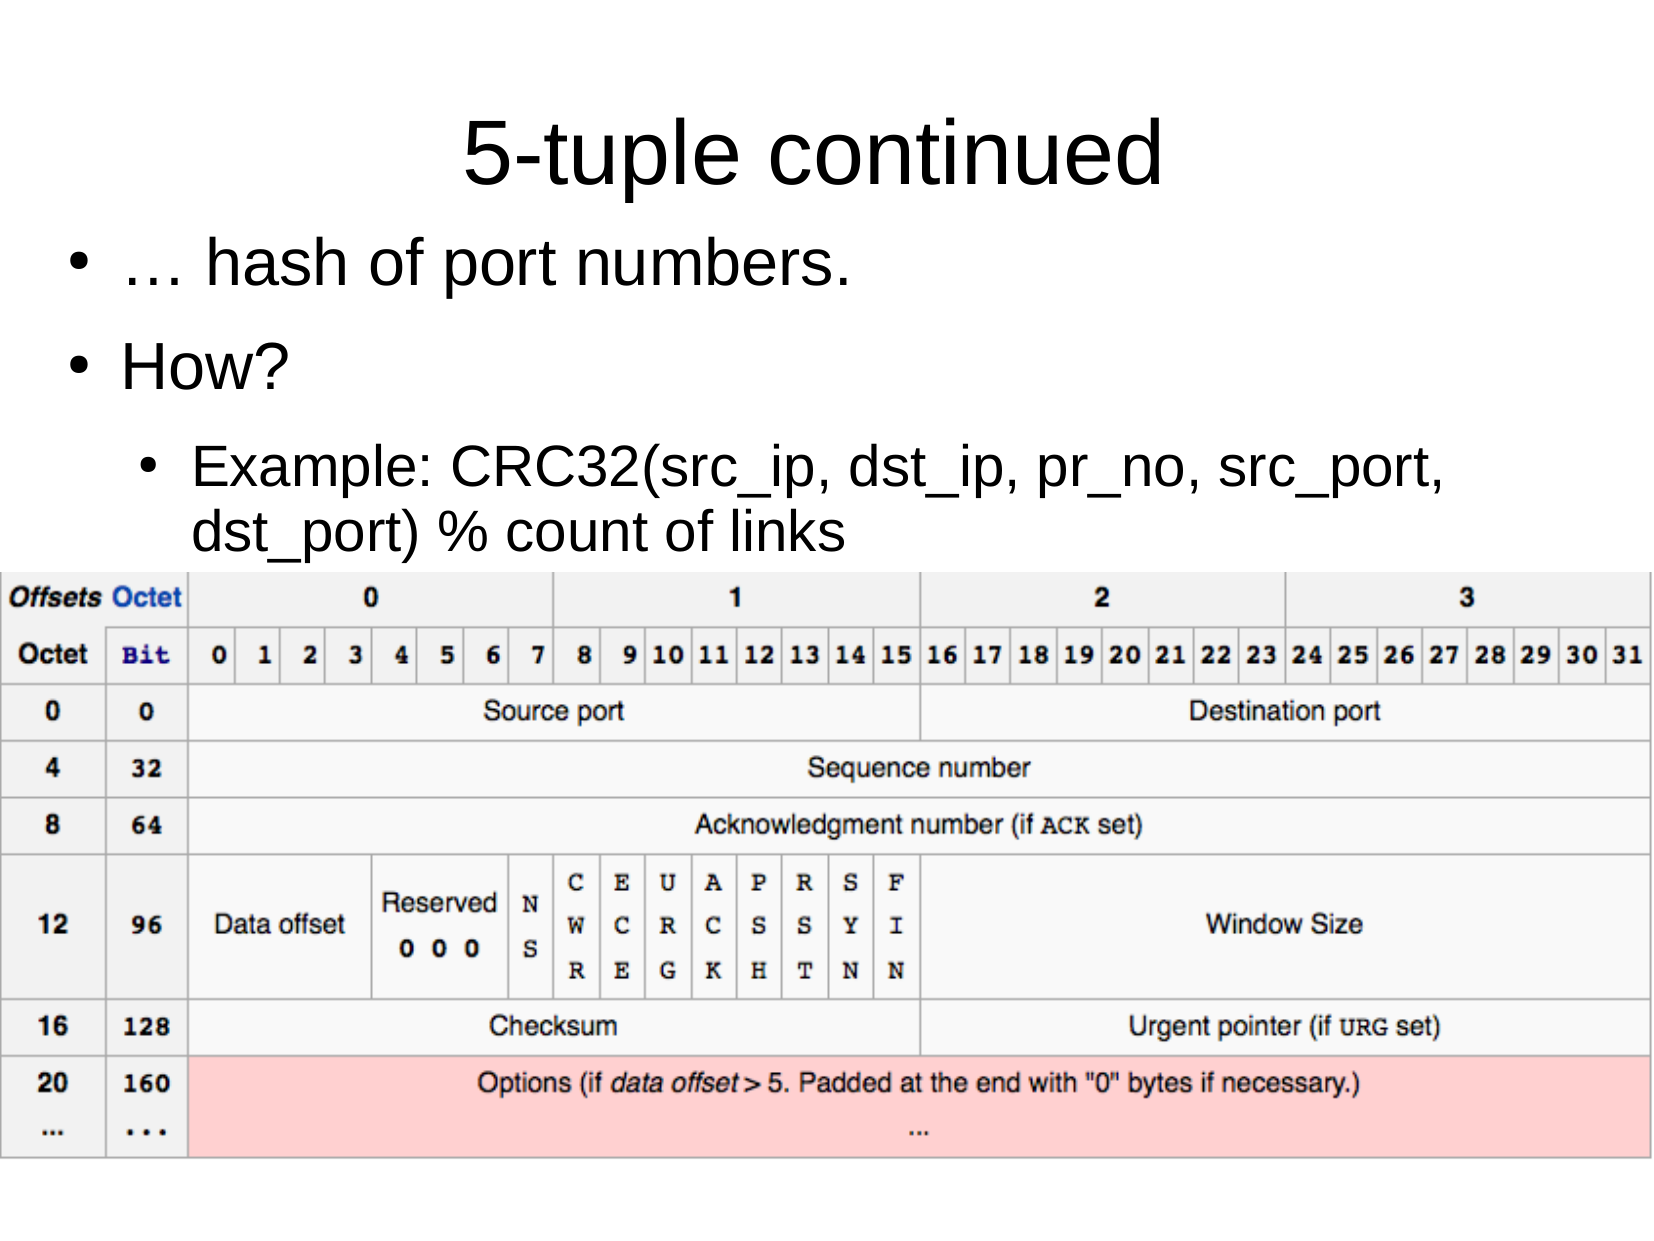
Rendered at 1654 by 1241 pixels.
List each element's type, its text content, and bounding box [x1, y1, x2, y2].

title 5-tuple continued [82, 49, 1571, 225]
list … hash of port numbers. How? Example: CRC32(src_ip, dst_ip, pr_no, src_port, dst_port) % count of links [49, 225, 1576, 601]
picture [0, 572, 1654, 1163]
